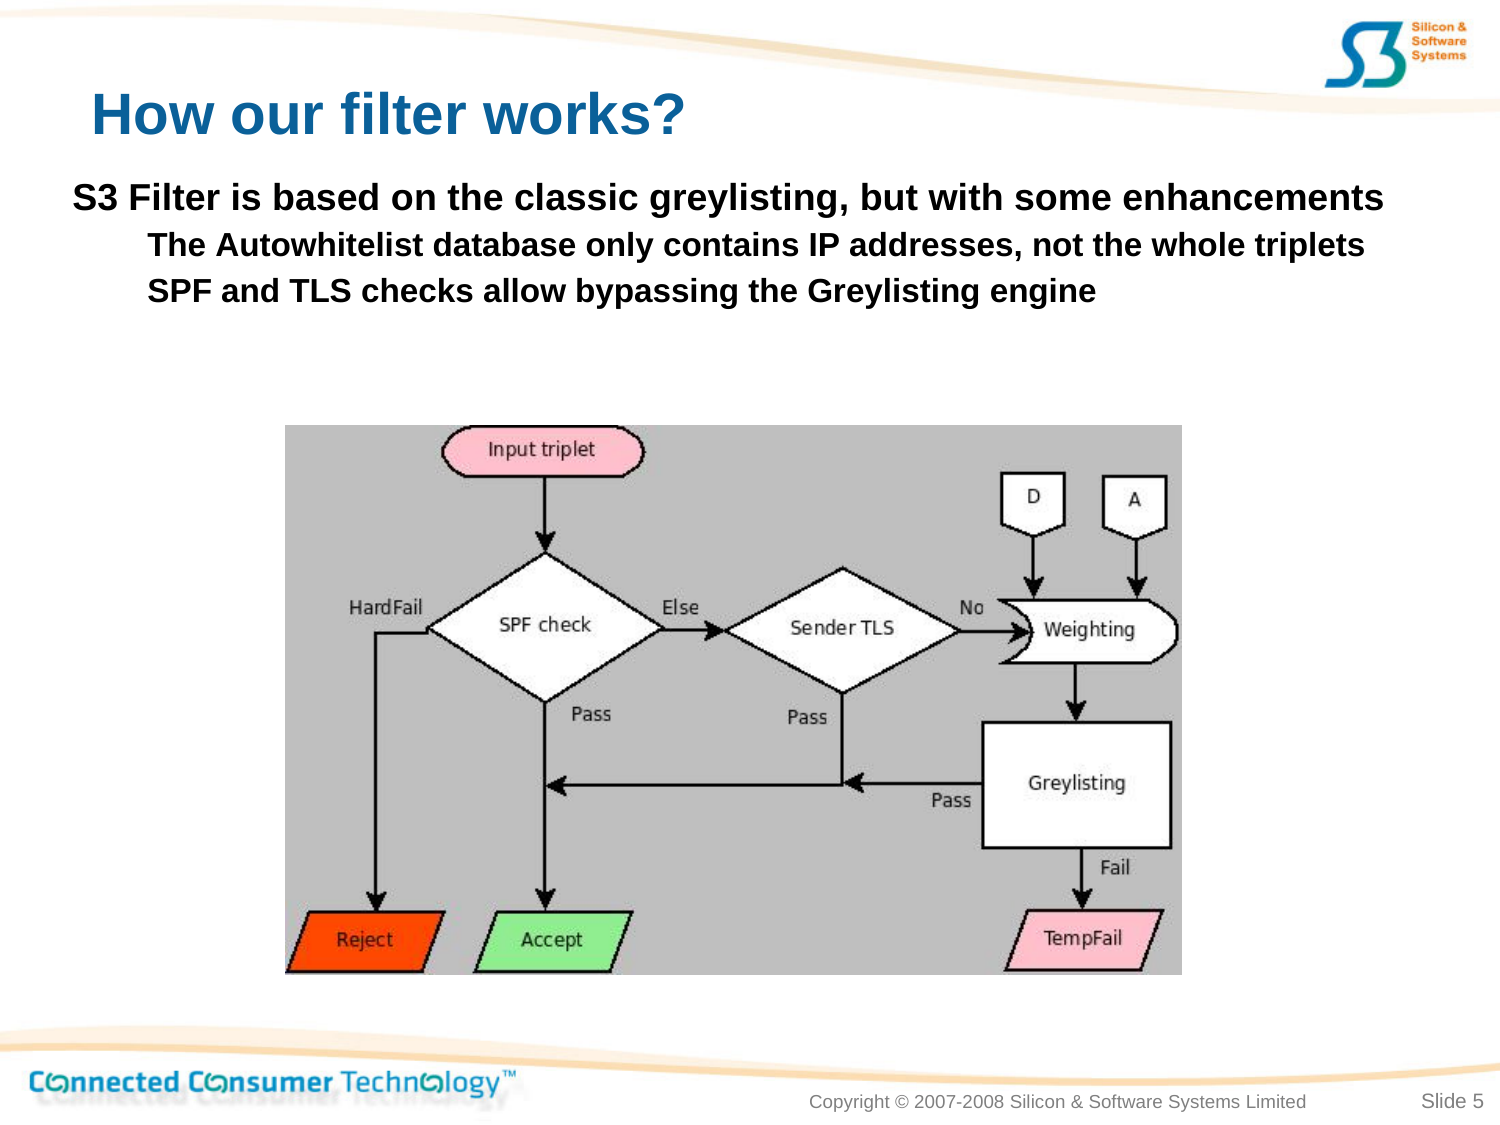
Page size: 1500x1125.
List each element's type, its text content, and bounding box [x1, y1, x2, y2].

picture [0, 0, 1500, 1125]
list S3 Filter is based on the classic greylisting, but with some enhancements The Autowhitelist database only contains IP addresses, not the whole triplets SPF and TLS checks allow bypassing the Greylisting engine [57, 168, 1408, 475]
title How our filter works? [76, 66, 1427, 162]
